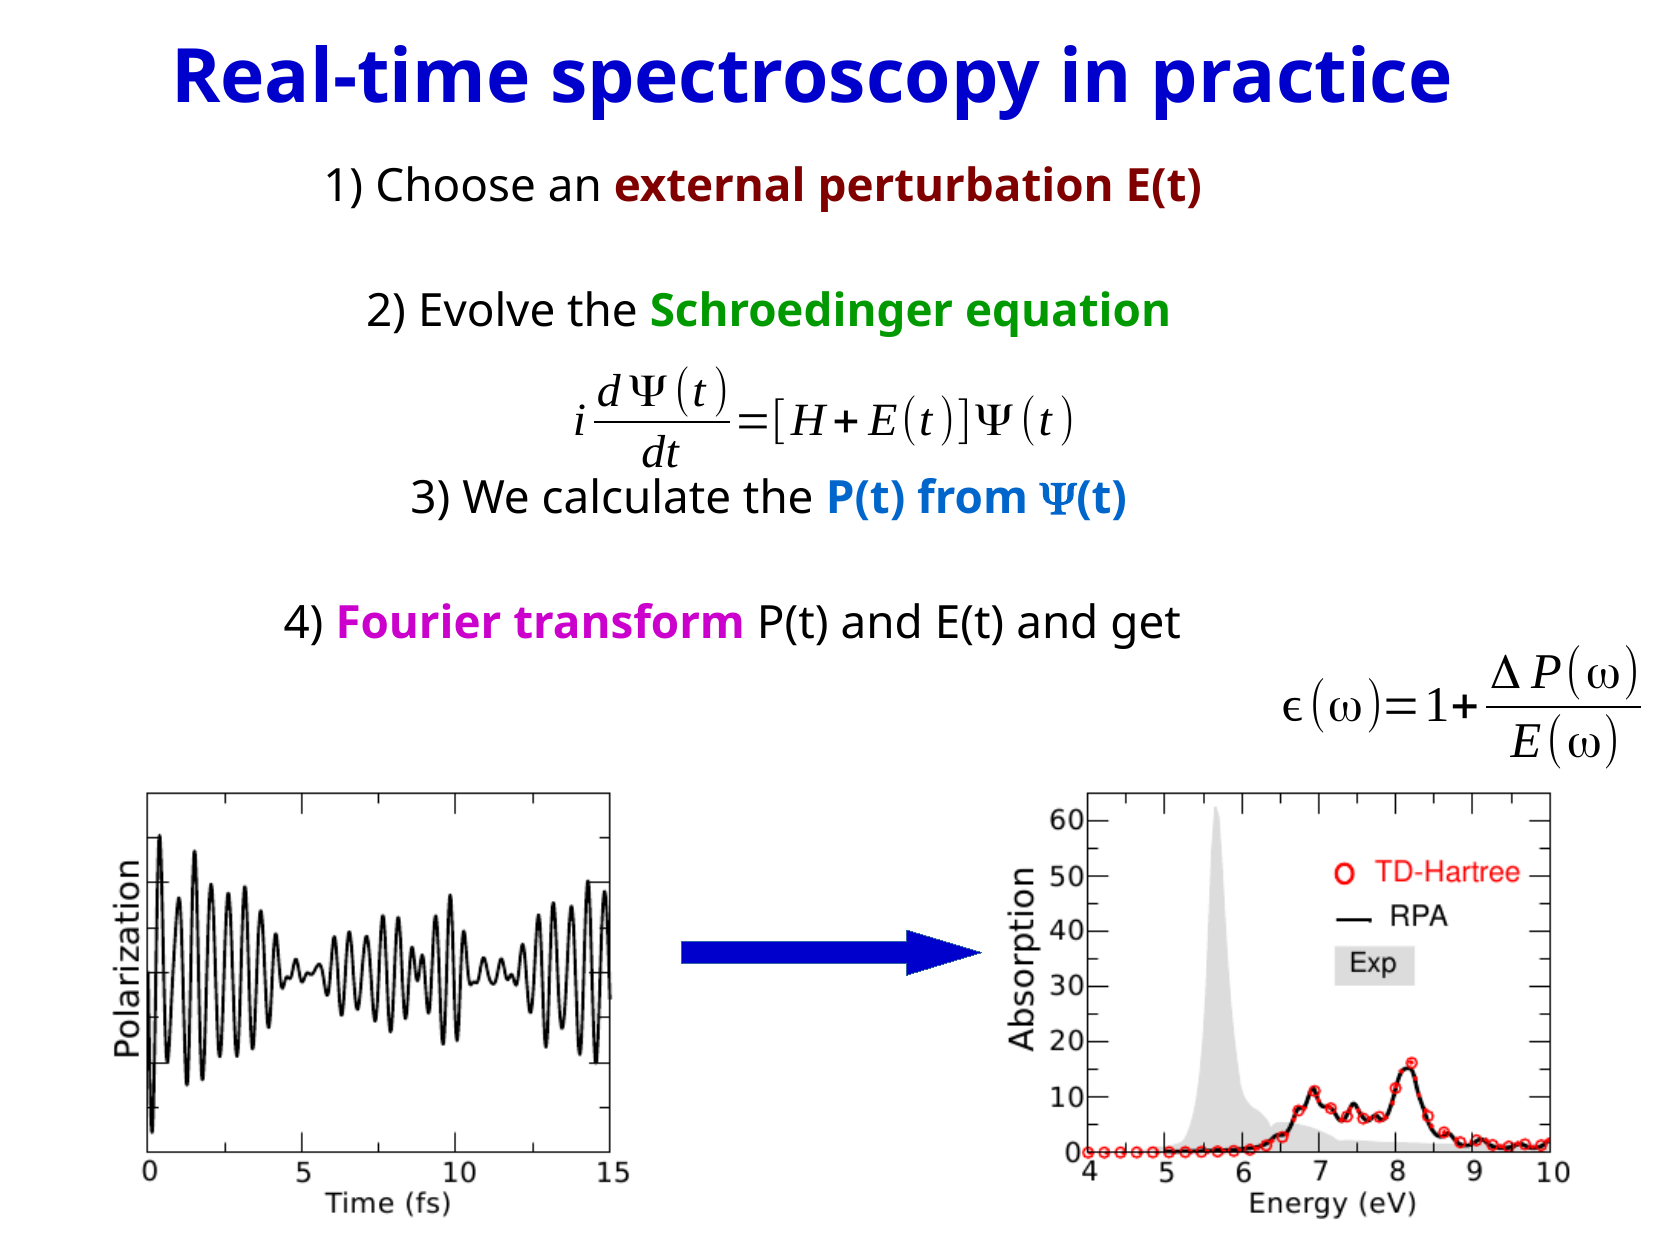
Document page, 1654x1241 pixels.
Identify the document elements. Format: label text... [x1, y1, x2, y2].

title Real-time spectroscopy in practice [44, 15, 1620, 133]
text_box [681, 930, 982, 976]
chart [1275, 643, 1650, 771]
chart [560, 363, 1086, 478]
picture [90, 782, 1591, 1239]
text_box Choose an external perturbation E(t) Evolve the Schroedinger equation We calculate the P(t) from Y(t) 4) Fourier transform P(t) and E(t) and get [3, 144, 1534, 805]
